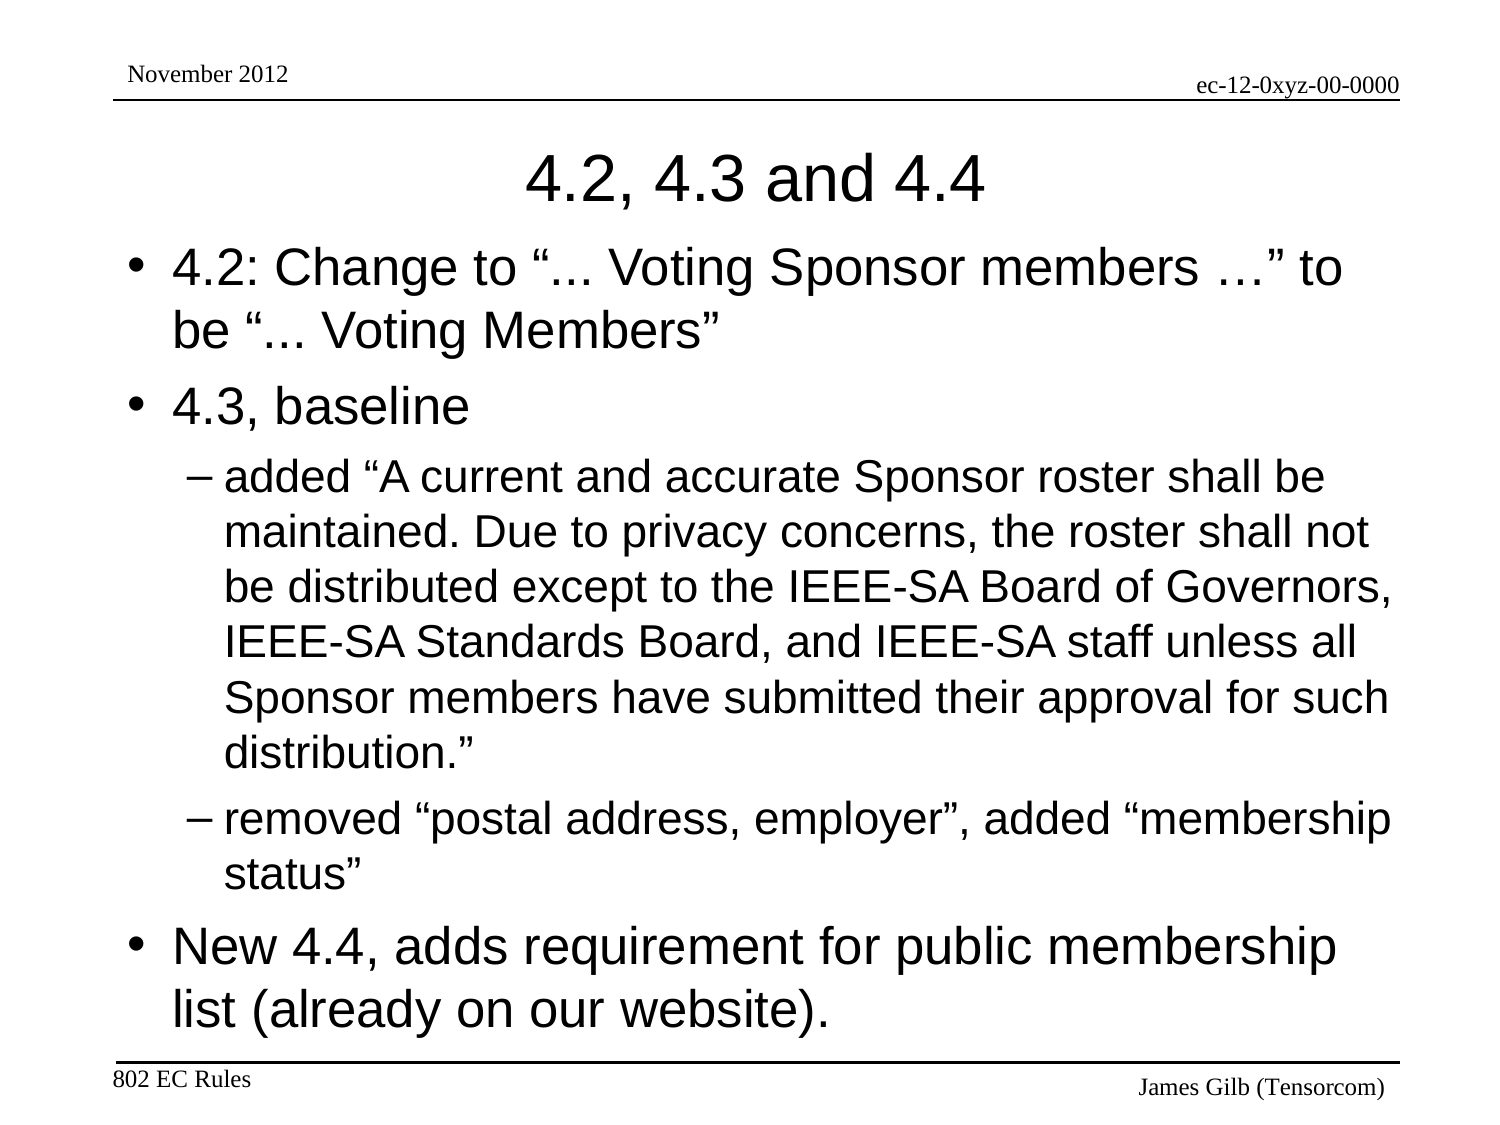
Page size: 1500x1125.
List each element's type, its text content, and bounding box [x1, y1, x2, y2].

list 4.2: Change to “... Voting Sponsor members …” to be “... Voting Members” 4.3, baseline added “A current and accurate Sponsor roster shall be maintained. Due to privacy concerns, the roster shall not be distributed except to the IEEE-SA Board of Governors, IEEE-SA Standards Board, and IEEE-SA staff unless all Sponsor members have submitted their approval for such distribution.” removed “postal address, employer”, added “membership status” New 4.4, adds requirement for public membership list (already on our website). [112, 224, 1426, 1051]
title 4.2, 4.3 and 4.4 [112, 112, 1401, 224]
